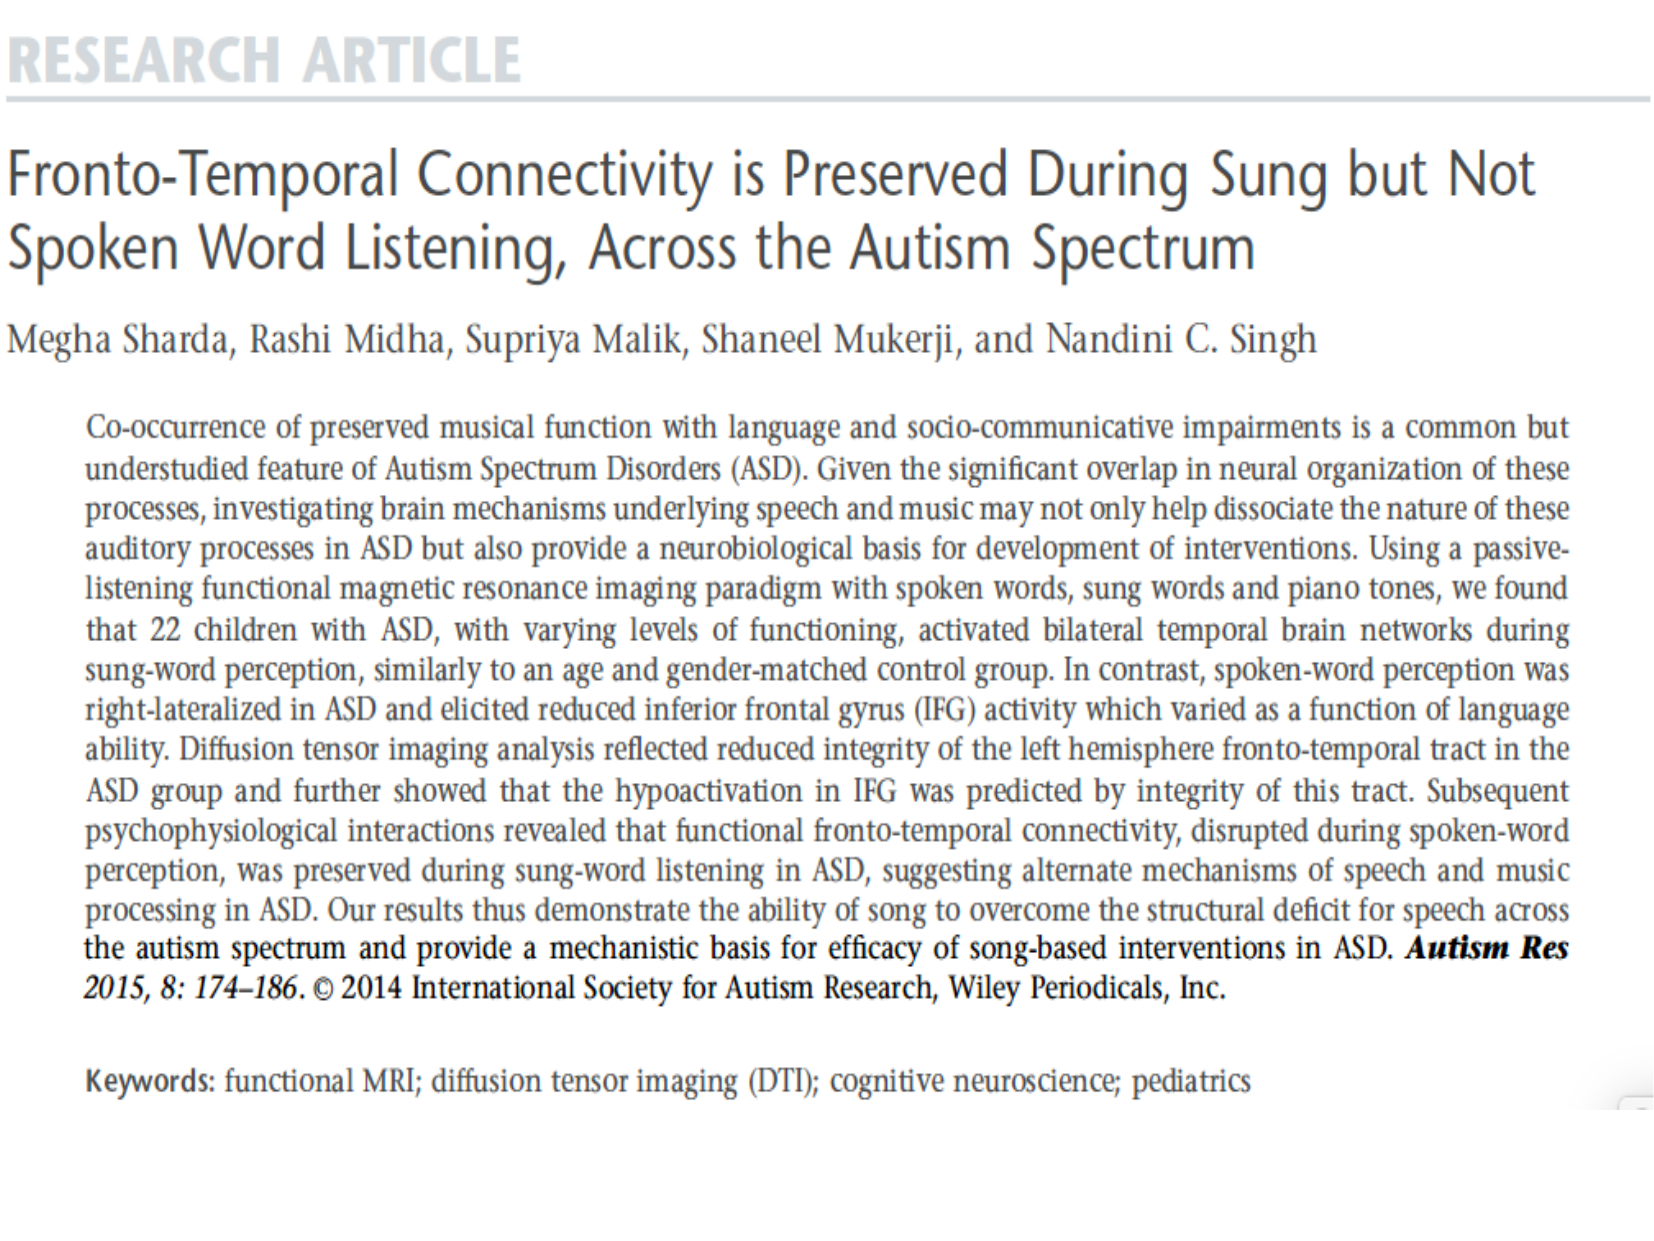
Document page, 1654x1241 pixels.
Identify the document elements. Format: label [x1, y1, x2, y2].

picture [0, 29, 1654, 1111]
